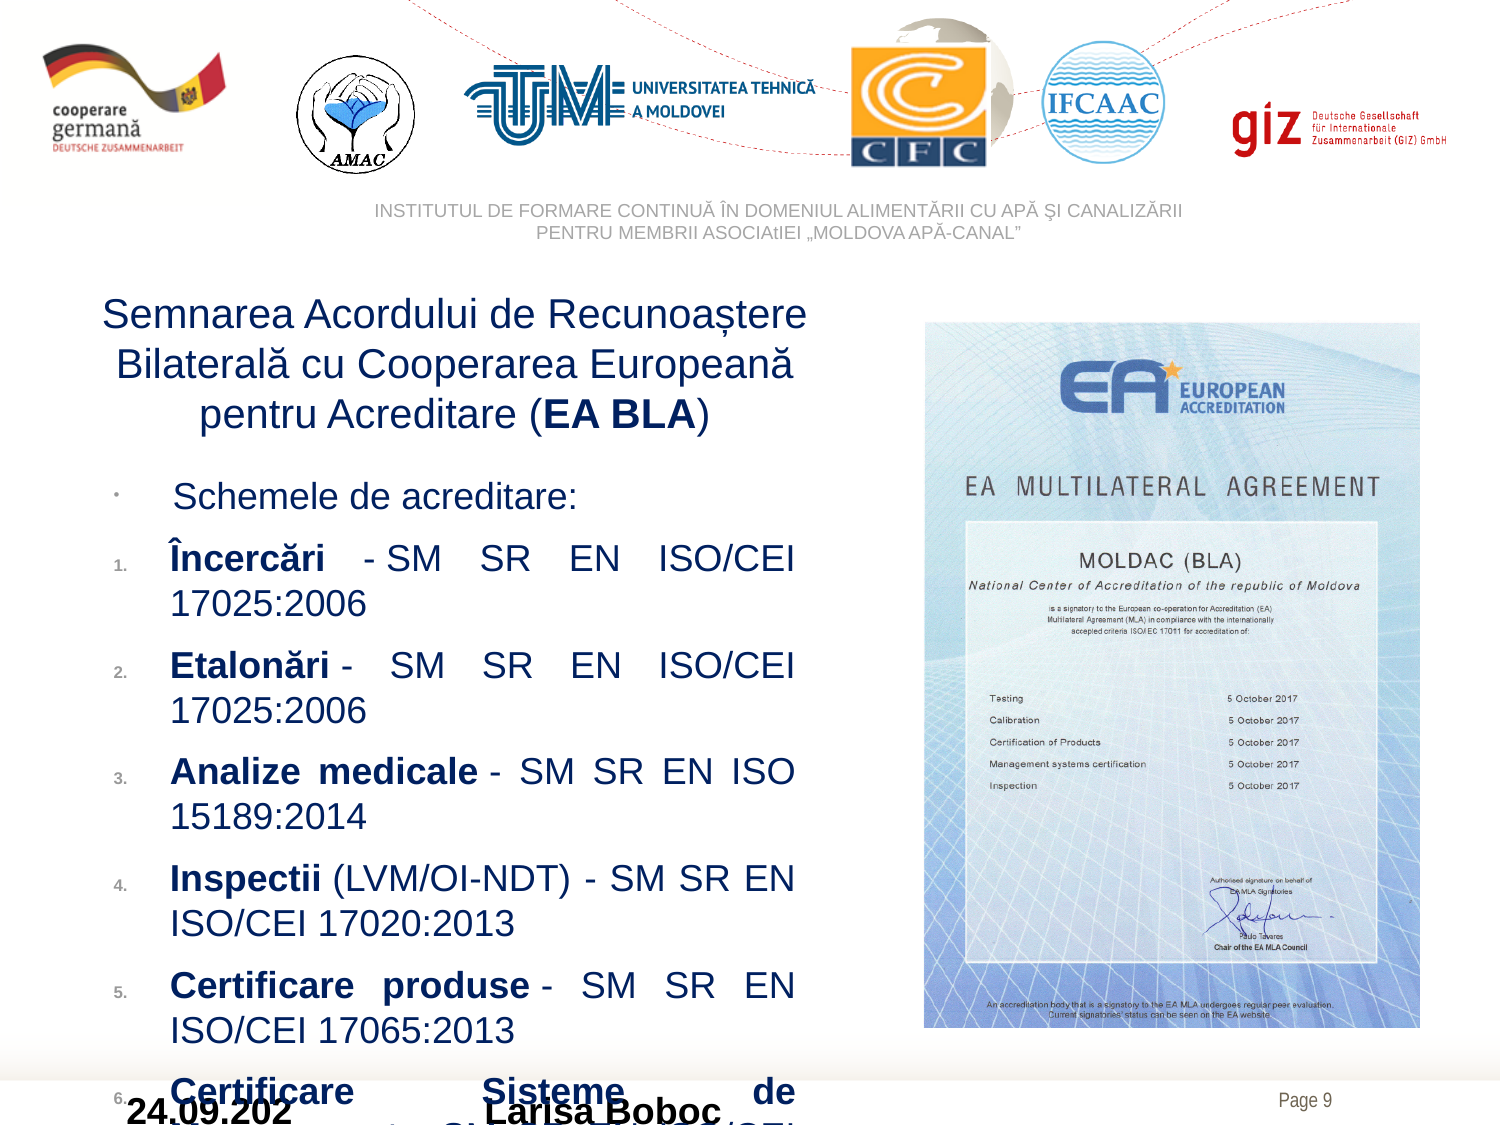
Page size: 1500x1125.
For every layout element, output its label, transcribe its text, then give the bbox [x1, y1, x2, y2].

picture [0, 0, 1500, 206]
text_box INSTITUTUL DE FORMARE CONTINUĂ ÎN DOMENIUL ALIMENTĂRII CU APĂ ŞI CANALIZĂRII PENTRU MEMBRII ASOCIAtIEI „MOLDOVA APĂ-CANAL” [190, 170, 1366, 251]
slide_number 14.07.2021 [111, 1079, 324, 1120]
title Semnarea Acordului de Recunoaștere Bilaterală cu Cooperarea Europeană pentru Acreditare (EA BLA) [78, 279, 832, 489]
picture [0, 320, 1500, 1081]
footer Larisa Boboc [469, 1079, 1031, 1120]
text_box Schemele de acreditare: Încercări - SM SR EN ISO/CEI 17025:2006 Etalonări - SM SR EN ISO/CEI 17025:2006 Analize medicale - SM SR EN ISO 15189:2014 Inspectii (LVM/OI-NDT) - SM SR EN ISO/CEI 17020:2013 Certificare produse - SM SR EN ISO/CEI 17065:2013 Certificare Sisteme de Management - SM SR EN ISO/CEI 17021-1:2015 [98, 464, 812, 1044]
